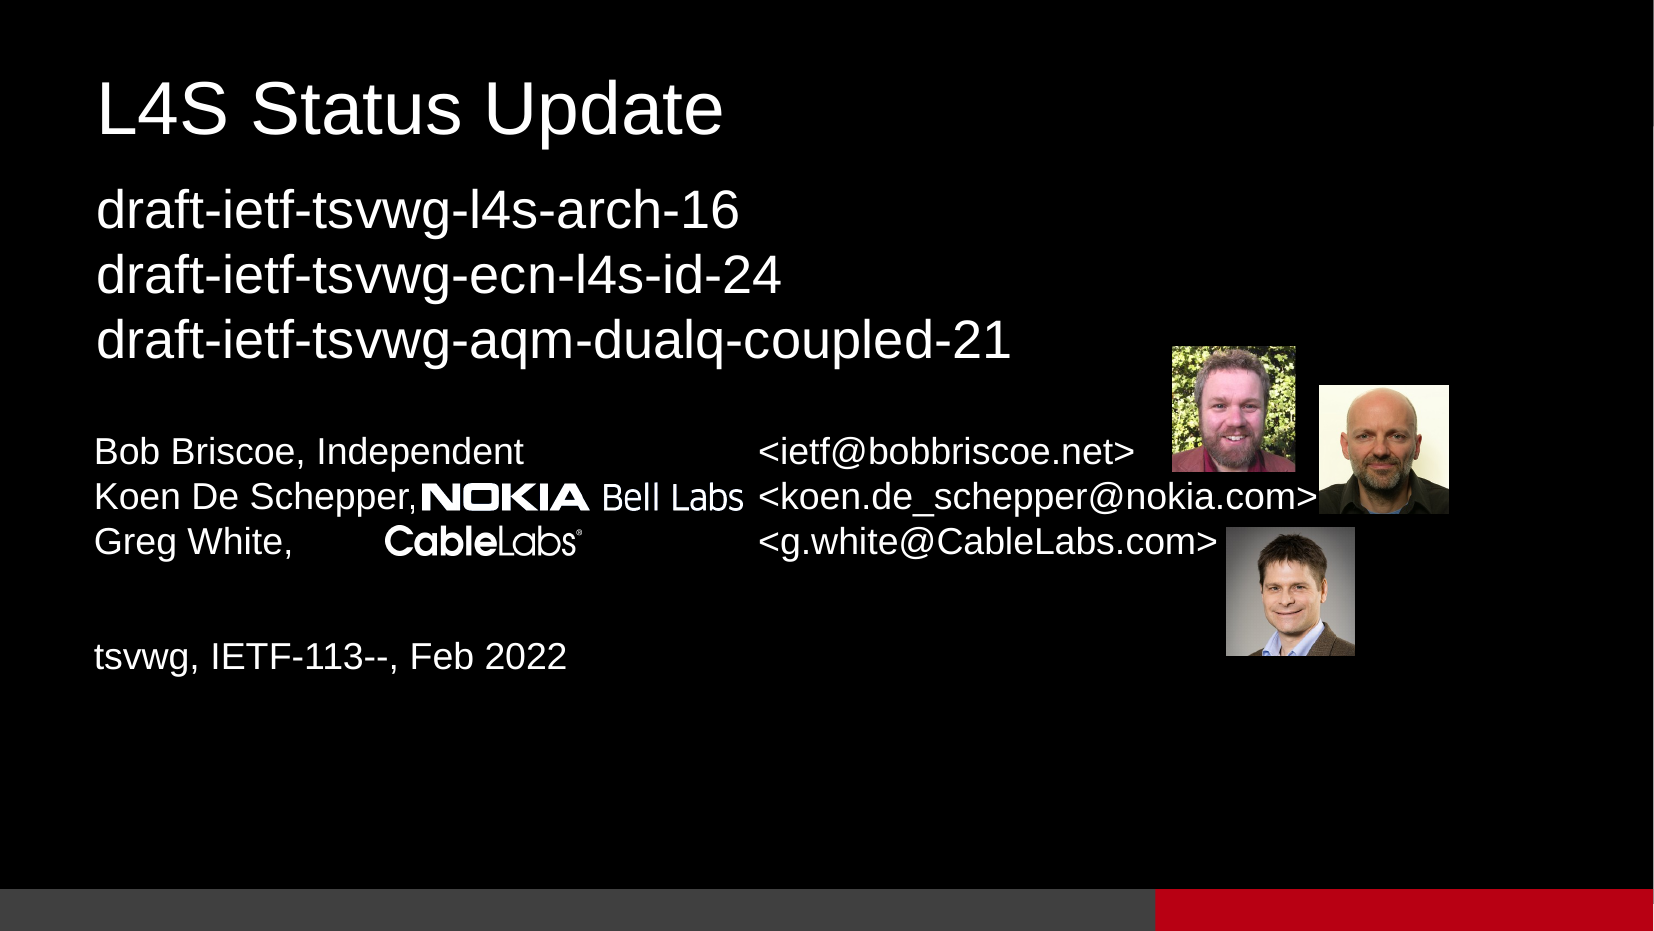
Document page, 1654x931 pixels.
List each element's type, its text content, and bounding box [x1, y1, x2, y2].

picture [1319, 385, 1449, 514]
picture [1226, 527, 1355, 656]
picture [385, 525, 582, 556]
picture [414, 475, 752, 521]
text_box Bob Briscoe, Independent <ietf@bobbriscoe.net> Koen De Schepper, N okia Bell Labs <koen.de_schepper@nokia.com> Greg White, CableLabs <g.white@CableLabs.com> tsvwg, IETF-113--, Feb 2022 [78, 419, 1423, 608]
text_box L4S Status Update draft-ietf-tsvwg-l4s-arch-16 draft-ietf-tsvwg-ecn-l4s-id-24 draft-ietf-tsvwg-aqm-dualq-coupled-21 [81, 52, 1453, 233]
picture [1172, 346, 1296, 472]
